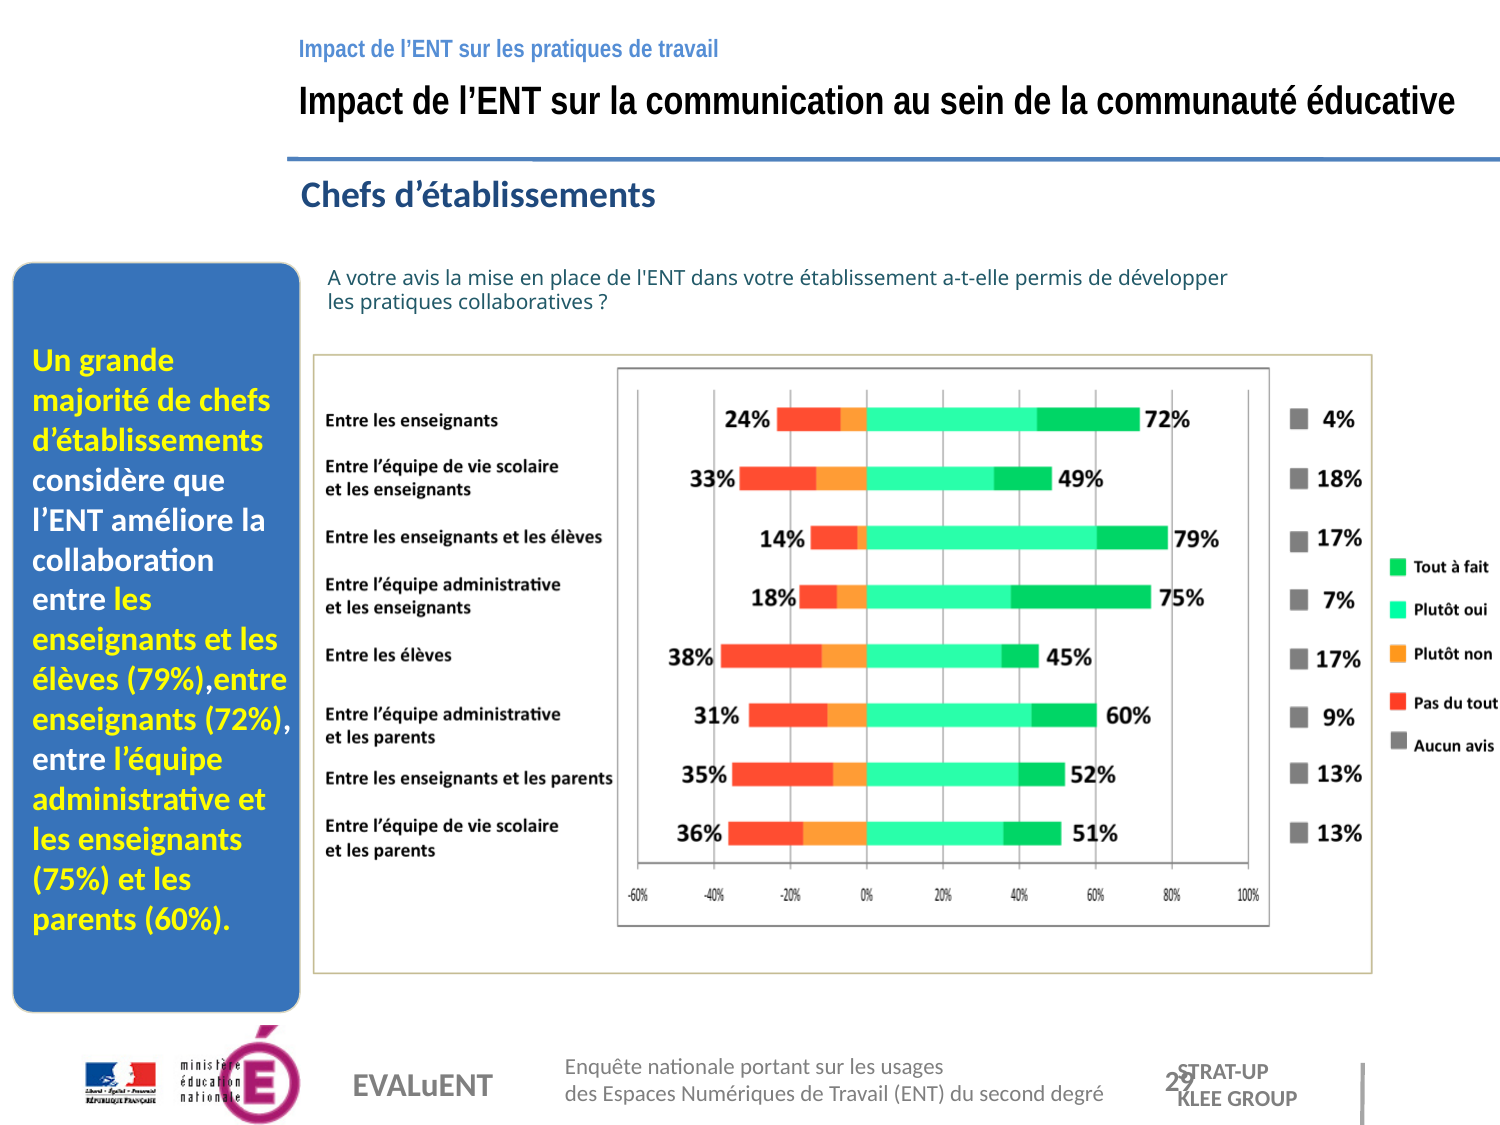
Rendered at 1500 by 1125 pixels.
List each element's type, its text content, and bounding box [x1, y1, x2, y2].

text_box Chefs d’établissements [286, 162, 676, 224]
text_box [1074, 1050, 1426, 1110]
text_box Un grande majorité de chefs d’établissements considère que l’ENT améliore la collaboration entre les enseignants et les élèves (79%),entre enseignants (72%), entre l’équipe administrative et les enseignants (75%) et les parents (60%). [12, 262, 301, 1013]
text_box A votre avis la mise en place de l'ENT dans votre établissement a-t-elle permis de développer les pratiques collaboratives ? [312, 256, 1500, 325]
picture [312, 353, 1500, 976]
text_box Impact de l’ENT sur les pratiques de travail Impact de l’ENT sur la communication au sein de la communauté éducative [284, 25, 1500, 100]
